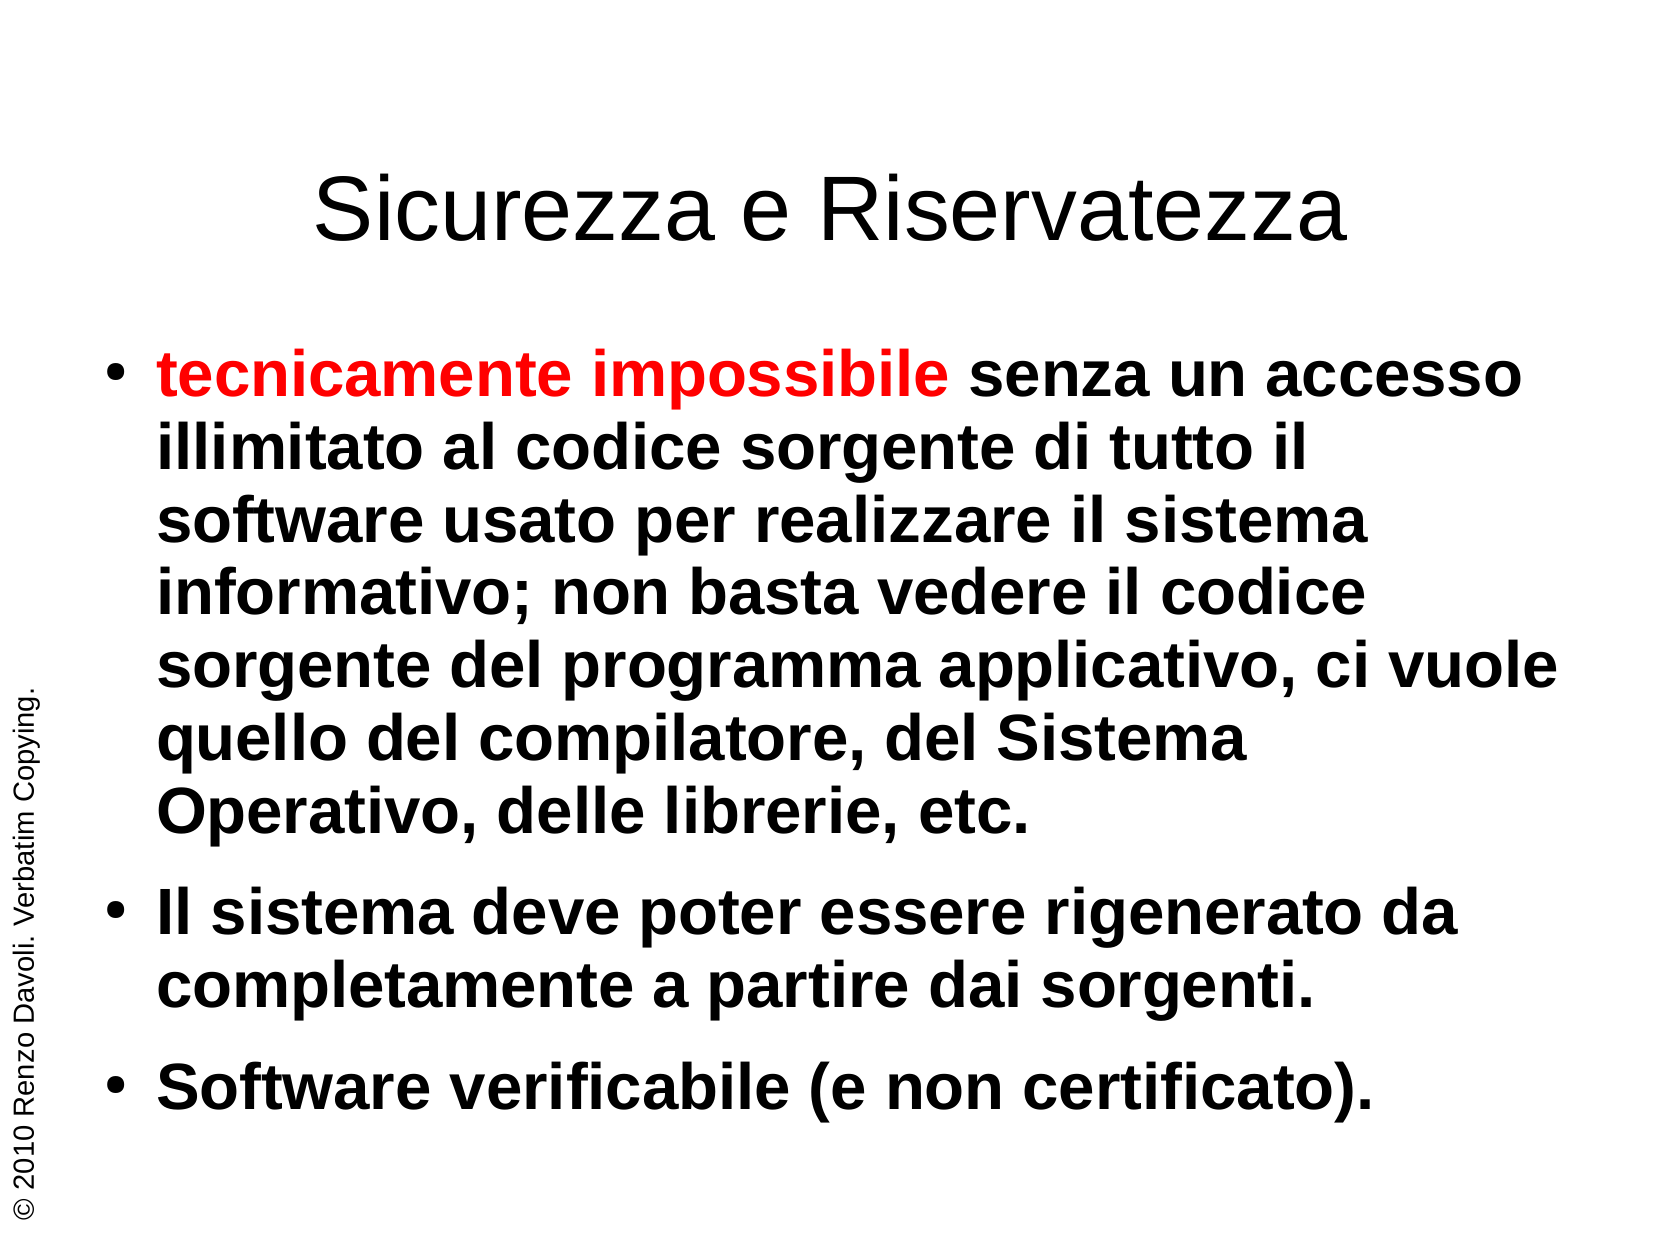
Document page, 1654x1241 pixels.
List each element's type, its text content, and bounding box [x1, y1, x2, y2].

title Sicurezza e Riservatezza [86, 112, 1576, 305]
list tecnicamente impossibile senza un accesso illimitato al codice sorgente di tutto il software usato per realizzare il sistema informativo; non basta vedere il codice sorgente del programma applicativo, ci vuole quello del compilatore, del Sistema Operativo, delle librerie, etc. Il sistema deve poter essere rigenerato da completamente a partire dai sorgenti. Software verificabile (e non certificato). [86, 337, 1576, 1126]
